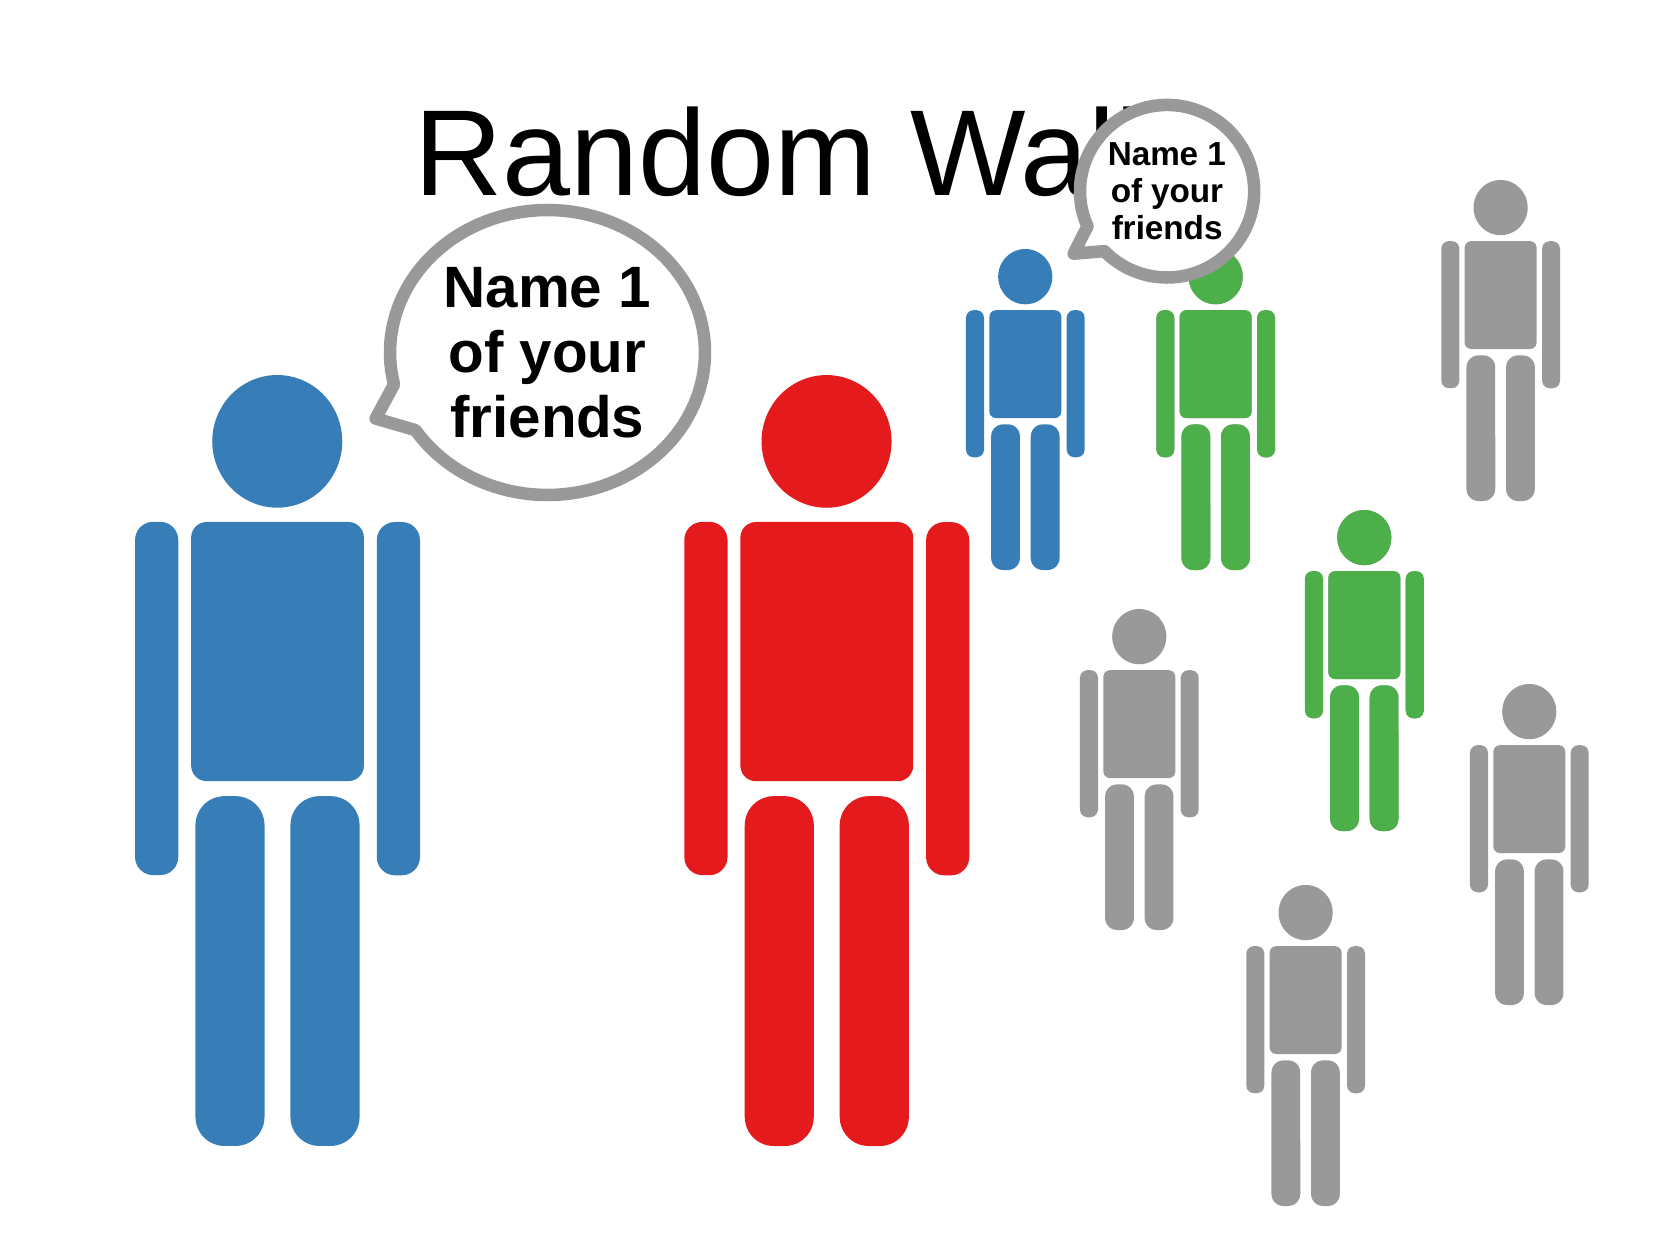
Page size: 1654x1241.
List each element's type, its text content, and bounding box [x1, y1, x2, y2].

text_box [1466, 355, 1496, 502]
text_box [744, 796, 814, 1147]
text_box Name 1 of your friends [1073, 104, 1255, 278]
text_box [926, 522, 970, 876]
text_box [1304, 571, 1324, 719]
text_box [1181, 424, 1211, 571]
text_box [1506, 355, 1535, 502]
text_box [1502, 683, 1557, 740]
text_box [191, 521, 364, 782]
text_box [1156, 310, 1175, 458]
text_box [1534, 859, 1564, 1006]
text_box [1103, 670, 1176, 779]
text_box [1278, 884, 1333, 941]
text_box [1495, 859, 1524, 1006]
text_box [1271, 1060, 1301, 1207]
text_box [376, 521, 421, 876]
text_box [135, 521, 179, 876]
text_box [1542, 241, 1561, 389]
text_box [1330, 685, 1359, 832]
text_box [991, 424, 1020, 571]
text_box Name 1 of your friends [375, 210, 705, 496]
text_box [1144, 784, 1174, 931]
text_box [684, 521, 728, 876]
text_box [1493, 745, 1566, 854]
text_box [761, 375, 892, 508]
text_box [1347, 946, 1366, 1094]
text_box [1328, 571, 1401, 680]
text_box [1337, 509, 1392, 566]
text_box [1311, 1060, 1340, 1207]
text_box [1464, 241, 1537, 350]
text_box [1441, 241, 1460, 389]
text_box [1030, 424, 1060, 571]
text_box [1469, 745, 1489, 893]
text_box [1188, 252, 1243, 305]
text_box [839, 796, 909, 1147]
text_box [740, 521, 914, 782]
text_box [1179, 310, 1252, 419]
text_box [1112, 608, 1167, 665]
text_box [1269, 946, 1342, 1055]
text_box [1369, 685, 1399, 832]
text_box [1105, 784, 1134, 931]
text_box [195, 796, 265, 1146]
text_box [290, 796, 360, 1146]
text_box [1066, 310, 1085, 458]
text_box [998, 248, 1053, 305]
text_box [1221, 424, 1250, 571]
text_box [1246, 946, 1265, 1094]
text_box [1473, 179, 1528, 236]
text_box [1180, 670, 1199, 818]
text_box [1079, 670, 1099, 818]
text_box [1570, 745, 1589, 893]
text_box [989, 310, 1062, 419]
text_box [212, 375, 343, 508]
text_box [1257, 310, 1276, 458]
text_box [965, 310, 985, 458]
text_box [1405, 571, 1424, 719]
title Random Walks [82, 49, 1571, 257]
